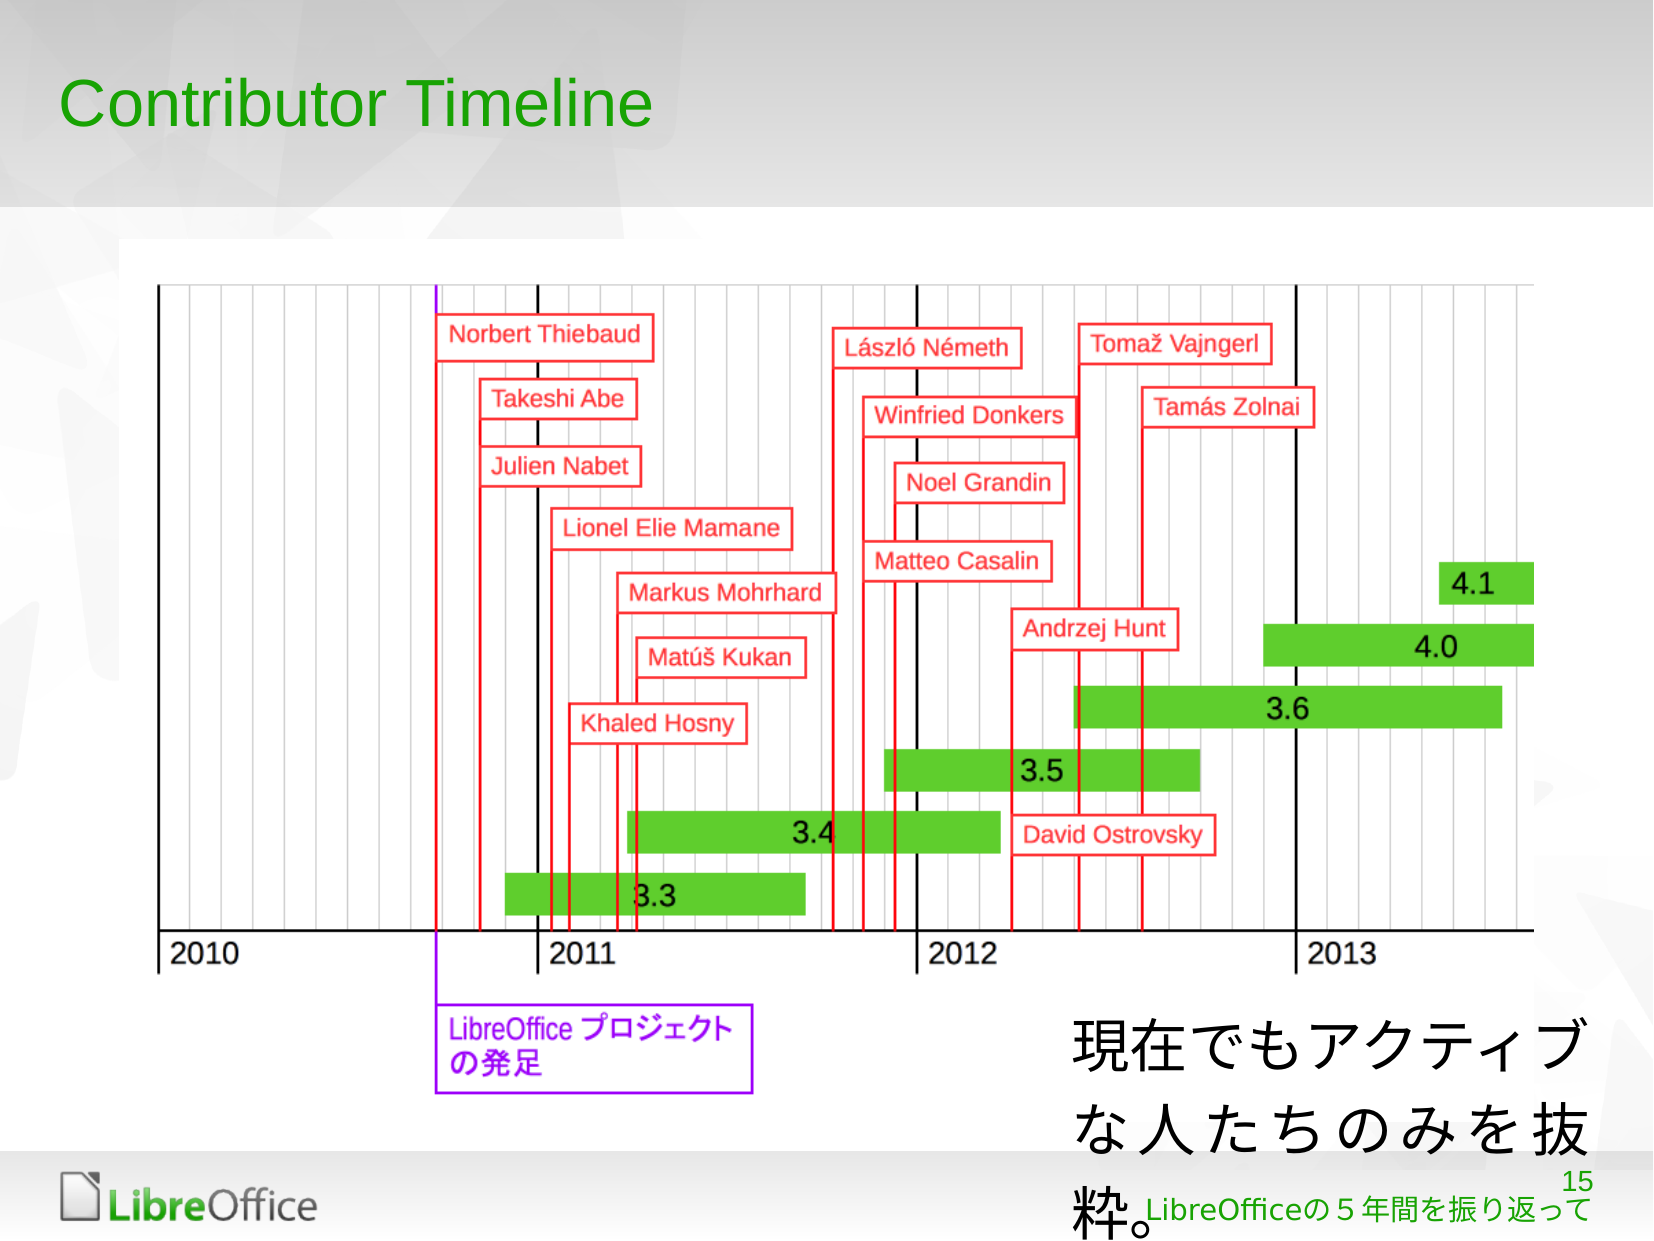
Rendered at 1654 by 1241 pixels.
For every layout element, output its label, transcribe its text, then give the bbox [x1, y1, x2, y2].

text_box 現在でもアクティブな人たちのみを抜粋。 [1057, 992, 1619, 1140]
picture [41, 1152, 337, 1241]
title Contributor Timeline [58, 29, 1594, 178]
picture [0, 0, 1653, 1170]
